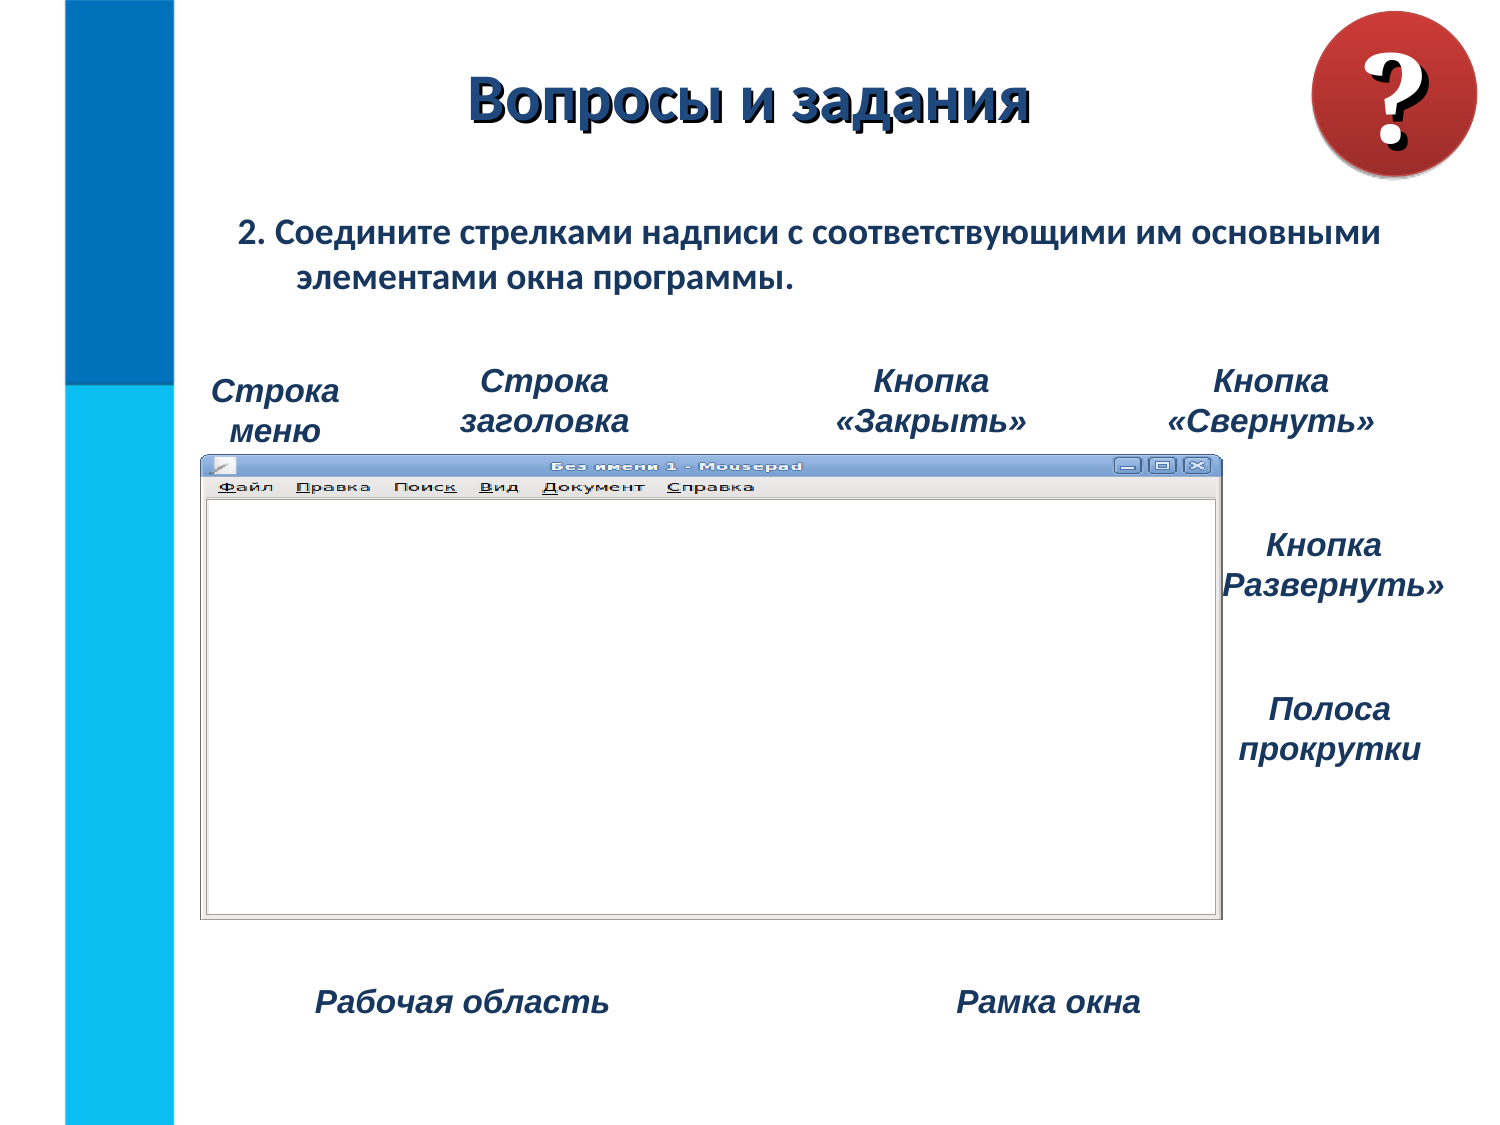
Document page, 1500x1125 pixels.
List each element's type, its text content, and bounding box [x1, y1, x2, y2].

text_box Полоса прокрутки [1223, 679, 1465, 775]
text_box 2. Соедините стрелками надписи с соответствующими им основными элементами окна программы. [222, 199, 1489, 352]
text_box Строка заголовка [433, 351, 657, 447]
text_box Кнопка «Свернуть» [1148, 351, 1395, 447]
text_box ? [1312, 11, 1477, 176]
text_box Строка меню [164, 361, 387, 457]
text_box Кнопка «Развернуть» [1223, 515, 1465, 611]
picture [0, 0, 1500, 1125]
text_box Кнопка «Закрыть» [796, 351, 1067, 447]
text_box Рамка окна [914, 972, 1184, 1029]
text_box Рабочая область [292, 972, 633, 1029]
text_box Вопросы и задания [75, 0, 1426, 188]
